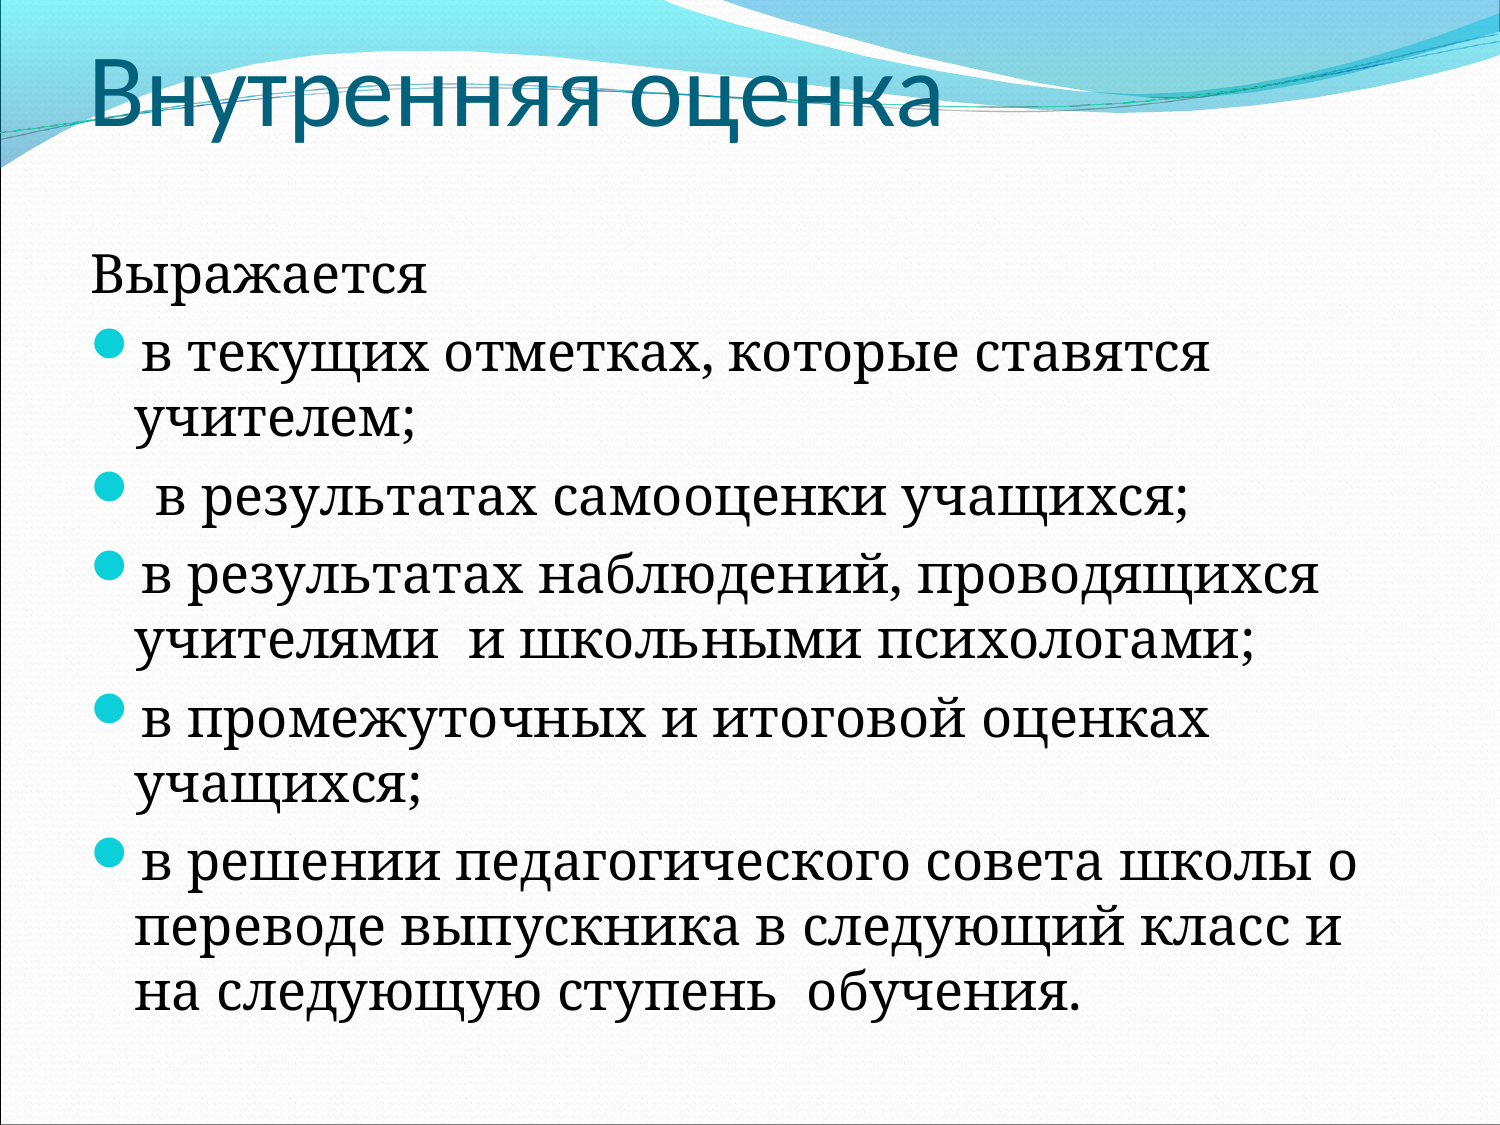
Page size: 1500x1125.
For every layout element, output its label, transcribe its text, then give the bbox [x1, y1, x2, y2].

title Внутренняя оценка [88, 14, 1439, 148]
picture [0, 0, 1500, 1125]
list Выражается в текущих отметках, которые ставятся учителем; в результатах самооценки учащихся; в результатах наблюдений, проводящихся учителями и школьными психологами; в промежуточных и итоговой оценках учащихся; в решении педагогического совета школы о переводе выпускника в следующий класс и на следующую ступень обучения. [75, 231, 1426, 1038]
